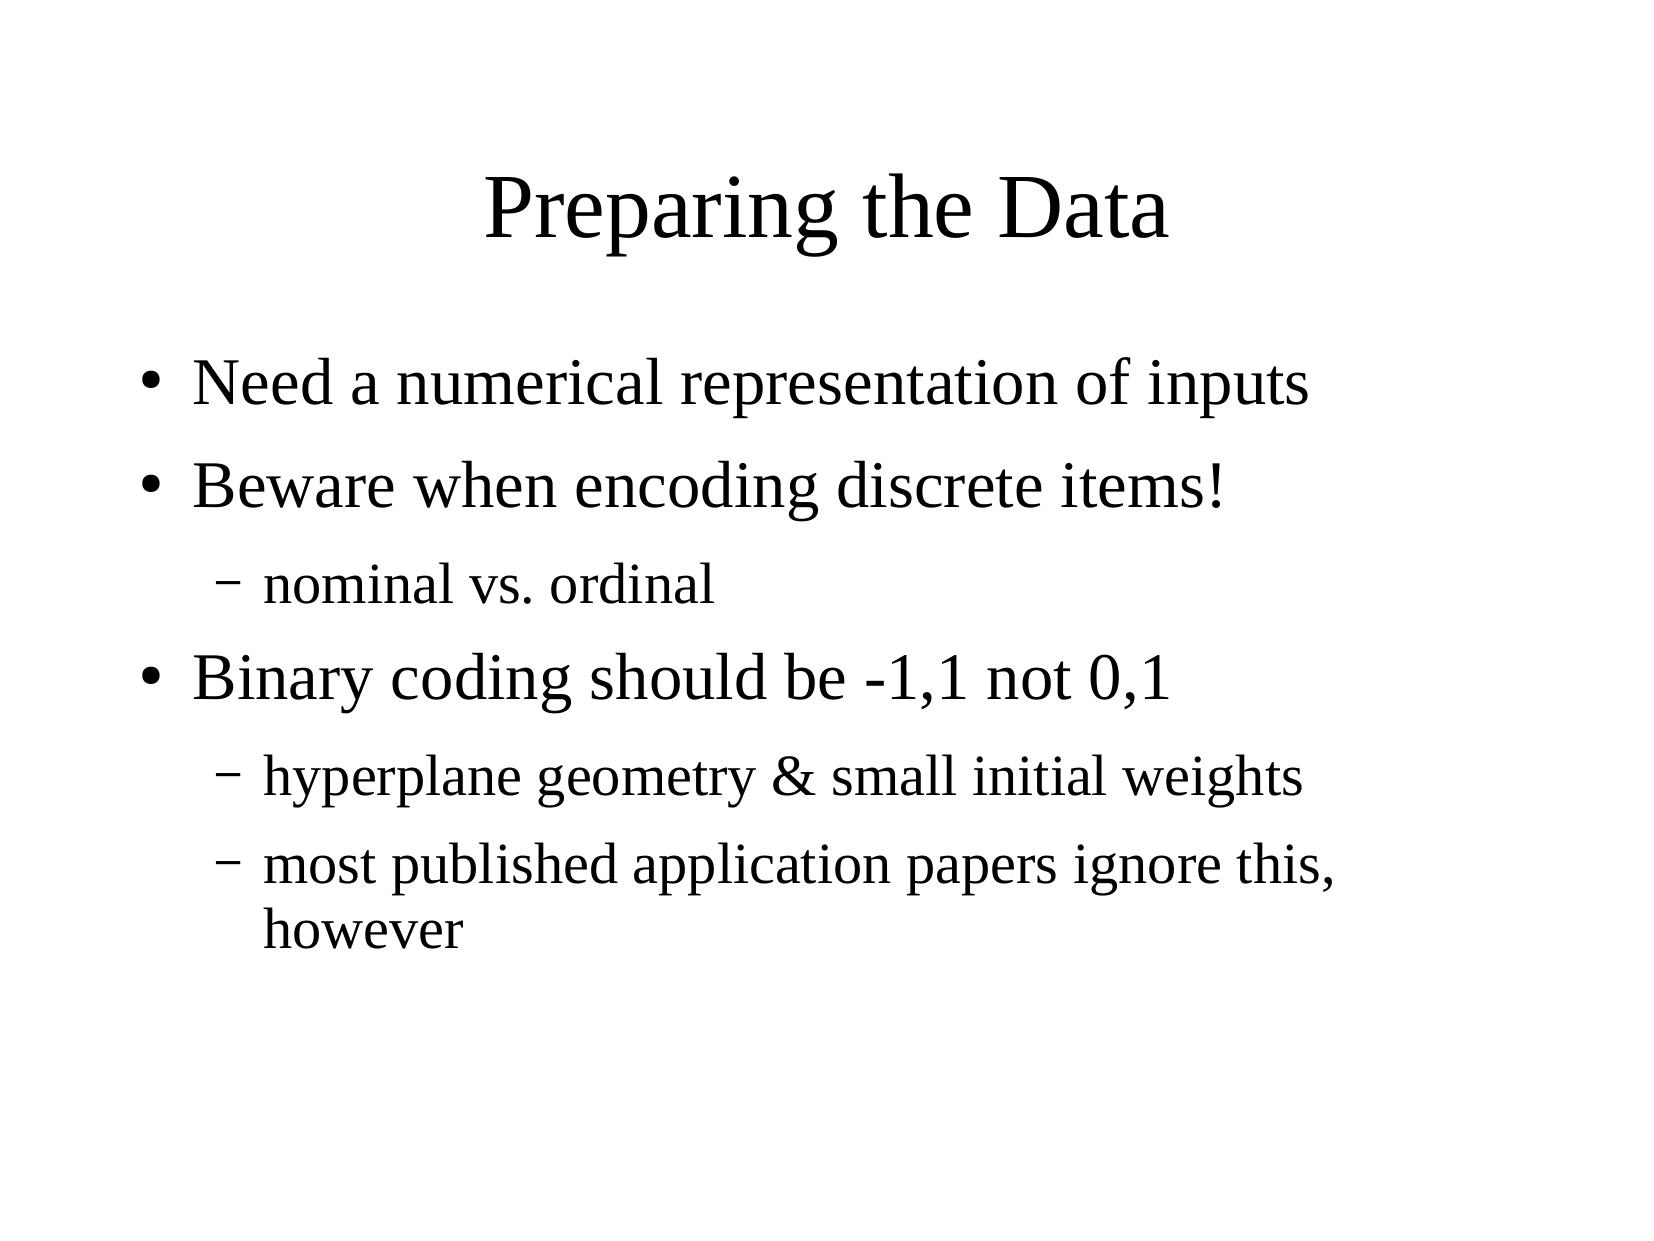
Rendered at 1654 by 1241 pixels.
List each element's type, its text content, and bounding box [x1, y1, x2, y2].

list Need a numerical representation of inputs Beware when encoding discrete items! nominal vs. ordinal Binary coding should be -1,1 not 0,1 hyperplane geometry & small initial weights most published application papers ignore this, however [121, 344, 1534, 1127]
title Preparing the Data [121, 102, 1534, 311]
